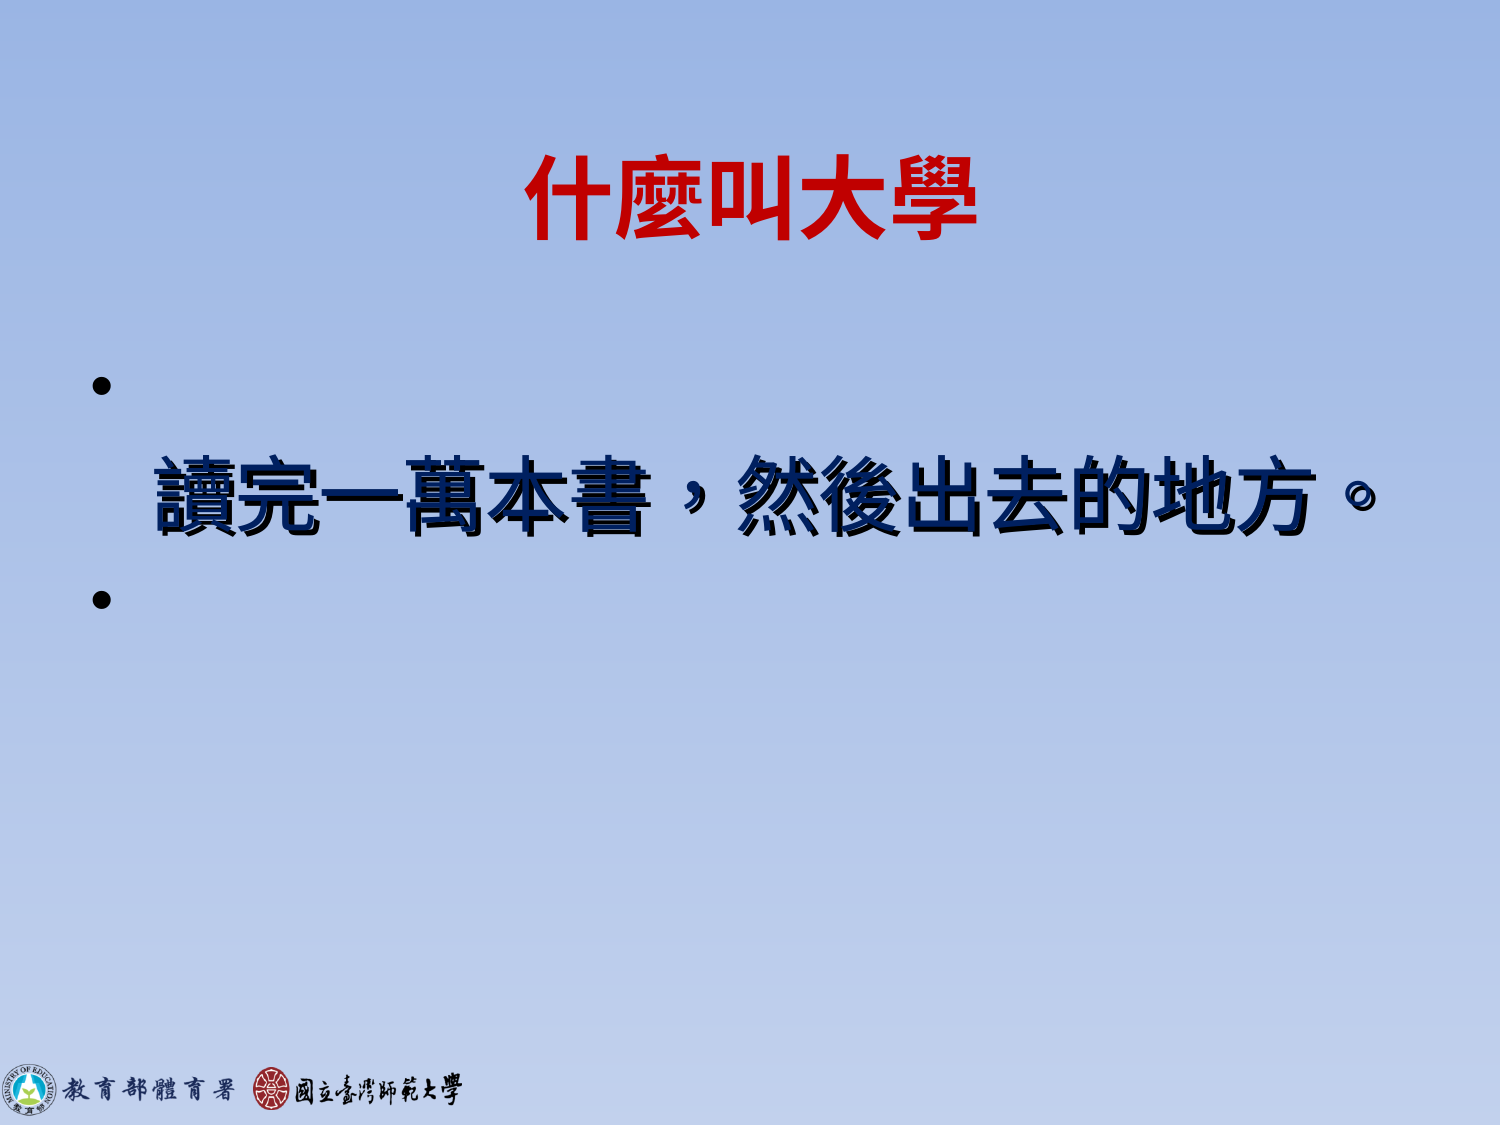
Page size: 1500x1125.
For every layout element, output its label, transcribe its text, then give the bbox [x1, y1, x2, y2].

title 什麼叫大學 [76, 101, 1427, 290]
list 讀完一萬本書，然後出去的地方。 [75, 338, 1426, 1006]
